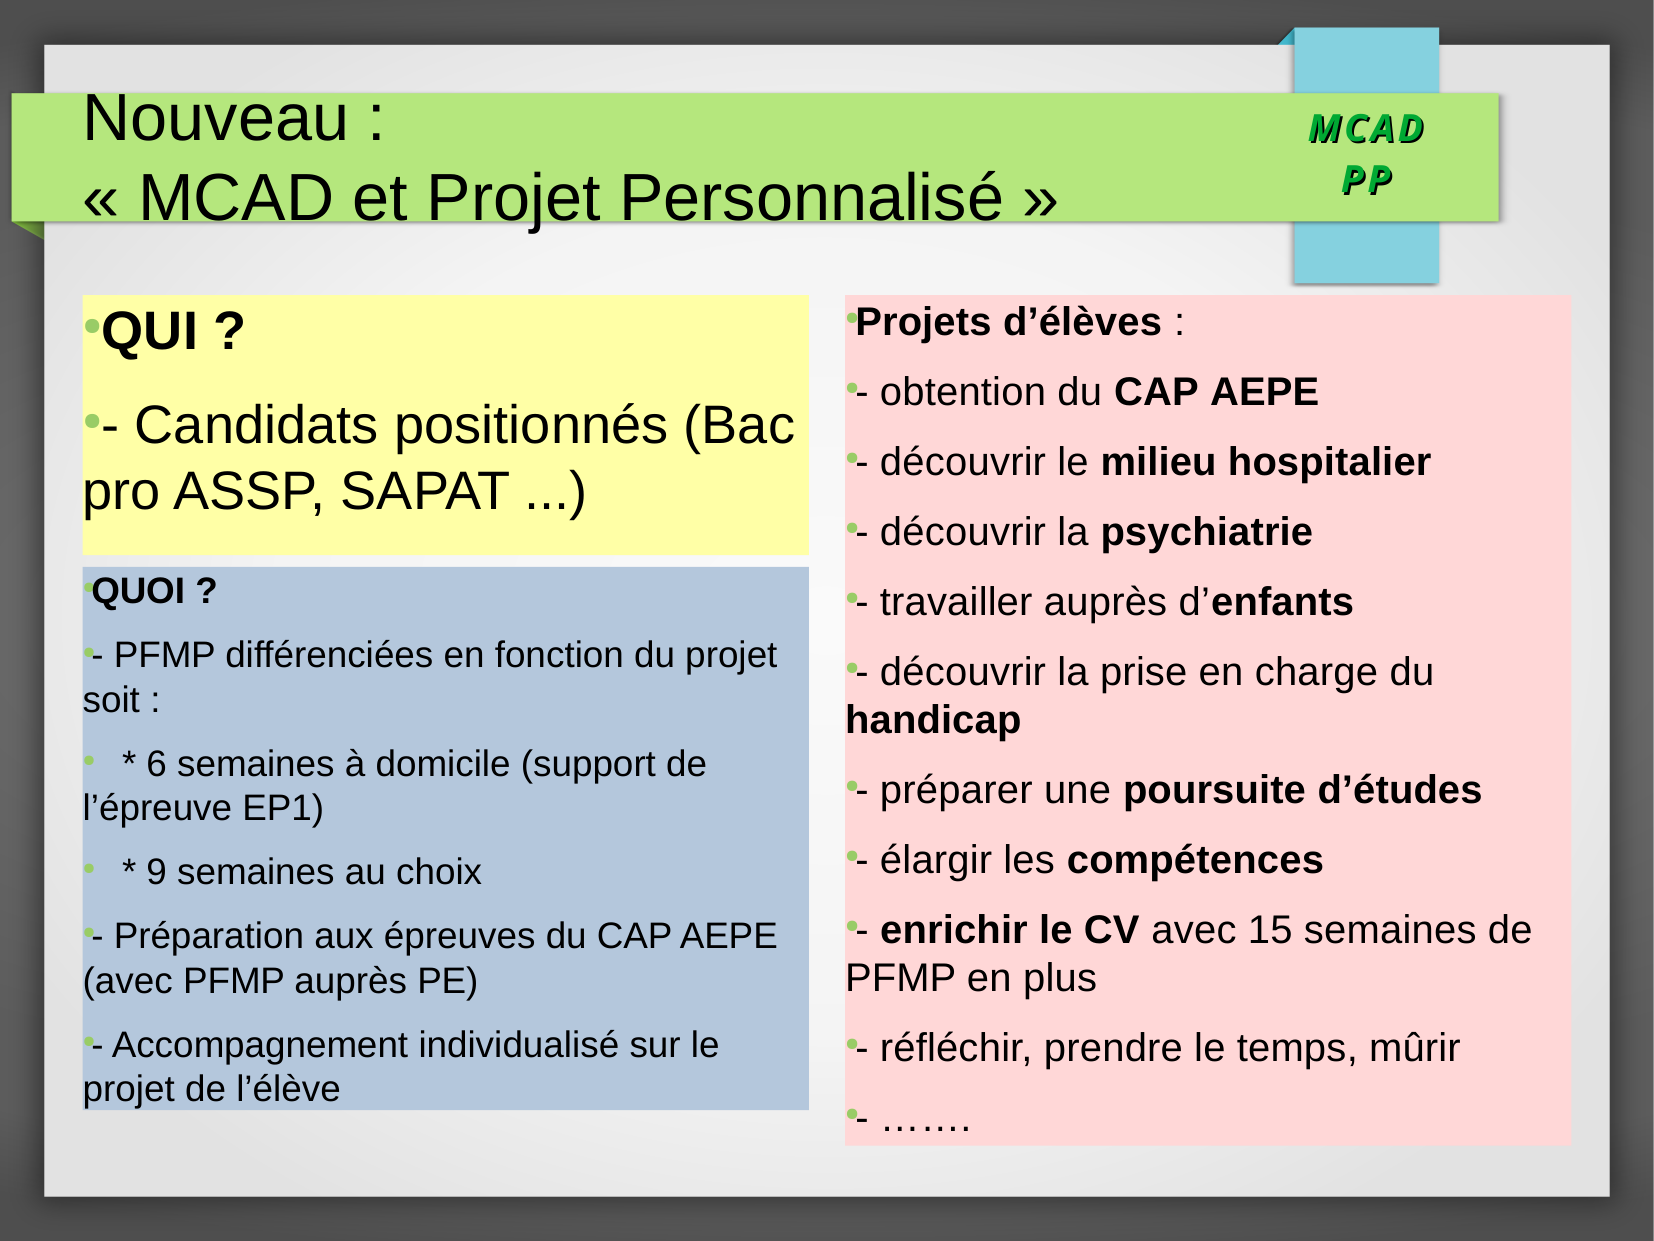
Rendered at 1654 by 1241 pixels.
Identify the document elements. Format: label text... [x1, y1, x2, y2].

text_box MCAD PP [1290, 94, 1442, 214]
list QUI ? - Candidats positionnés (Bac pro ASSP, SAPAT ...) [82, 295, 809, 556]
list Projets d’élèves : - obtention du CAP AEPE - découvrir le milieu hospitalier - découvrir la psychiatrie - travailler auprès d’enfants - découvrir la prise en charge du handicap - préparer une poursuite d’études - élargir les compétences - enrichir le CV avec 15 semaines de PFMP en plus - réfléchir, prendre le temps, mûrir - ……. [845, 295, 1572, 1146]
title Nouveau : « MCAD et Projet Personnalisé » [82, 69, 1264, 238]
list QUOI ? - PFMP différenciées en fonction du projet soit : * 6 semaines à domicile (support de l’épreuve EP1) * 9 semaines au choix - Préparation aux épreuves du CAP AEPE (avec PFMP auprès PE) - Accompagnement individualisé sur le projet de l’élève [82, 566, 809, 1111]
